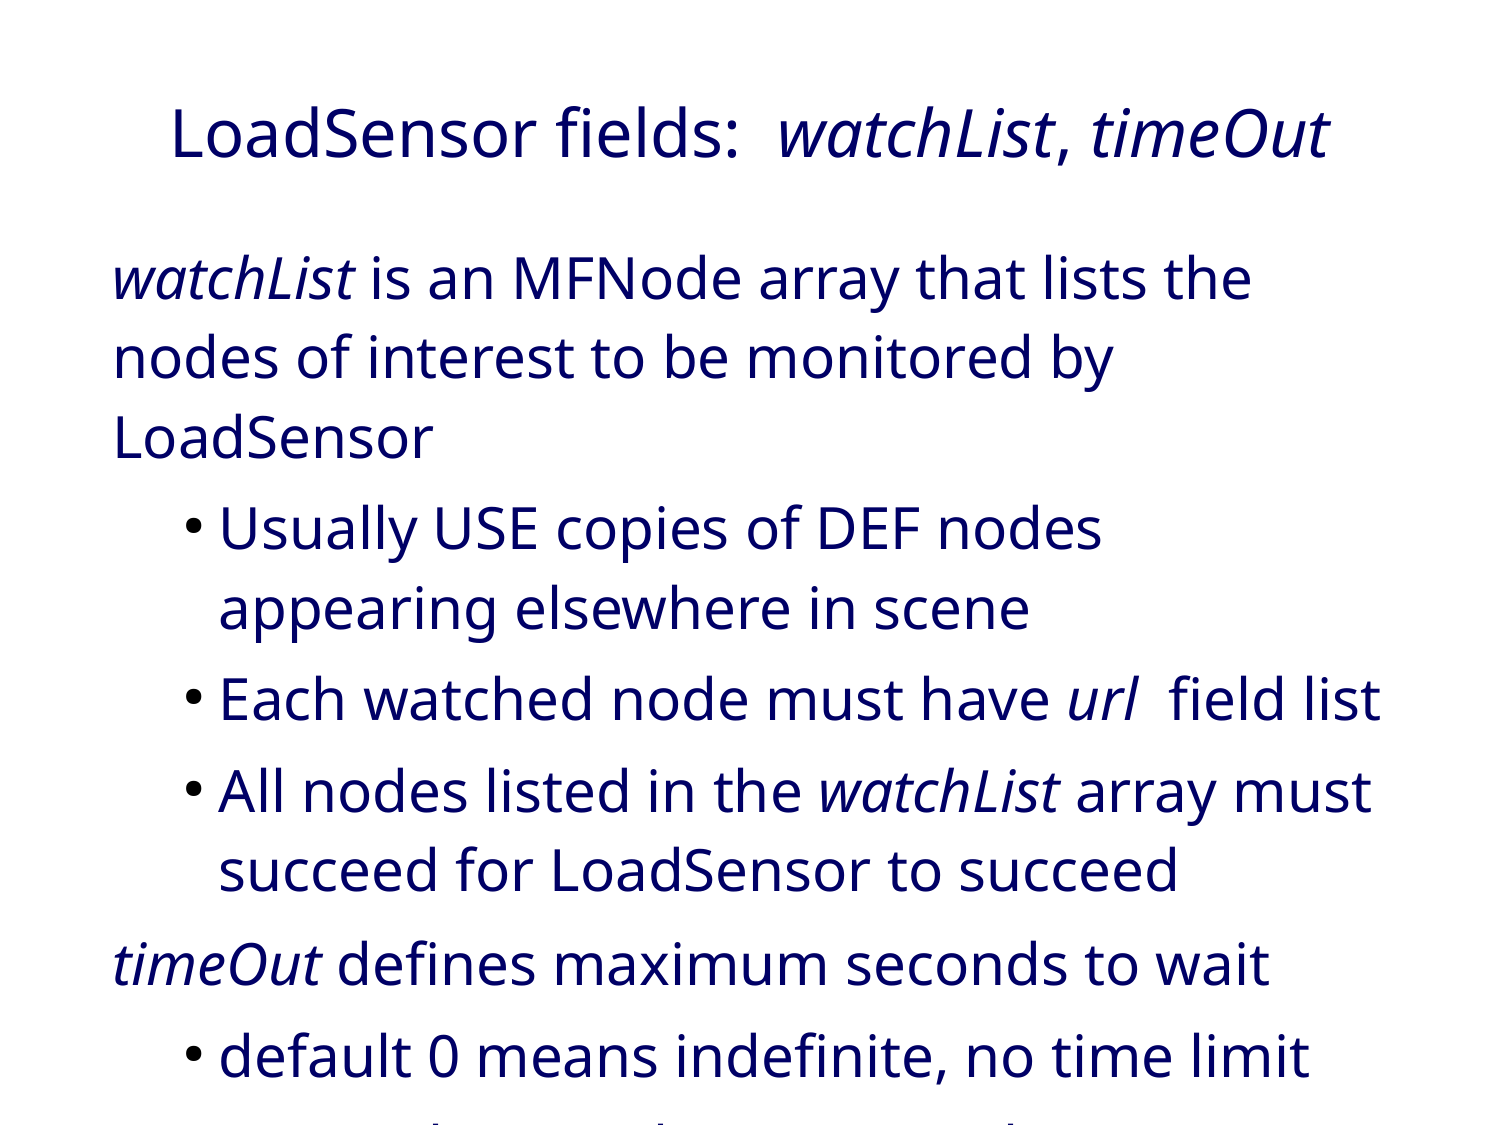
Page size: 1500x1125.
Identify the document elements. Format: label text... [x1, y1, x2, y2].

title LoadSensor fields: watchList, timeOut [112, 37, 1388, 226]
list watchList is an MFNode array that lists the nodes of interest to be monitored by LoadSensor Usually USE copies of DEF nodes appearing elsewhere in scene Each watched node must have url field list All nodes listed in the watchList array must succeed for LoadSensor to succeed timeOut defines maximum seconds to wait default 0 means indefinite, no time limit External network source might nevertheless time out if excessive time required [112, 237, 1388, 1088]
